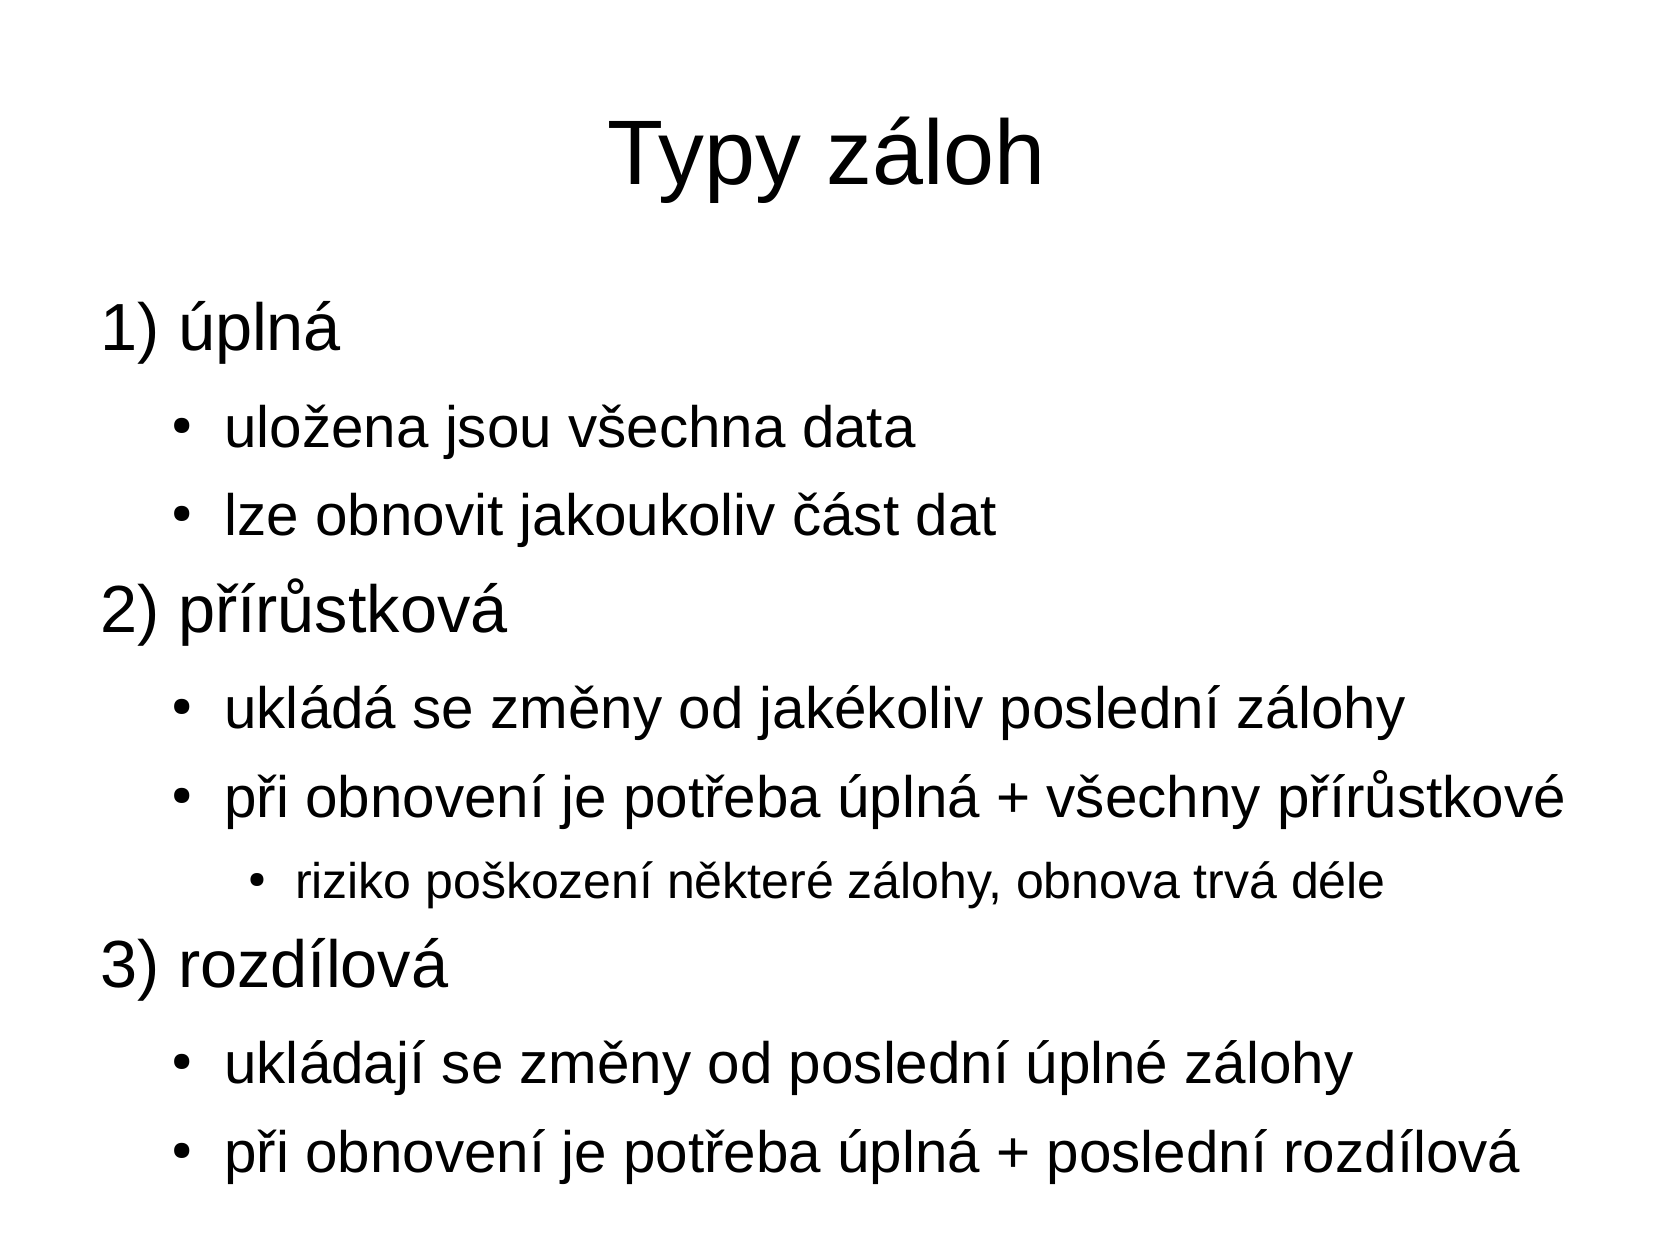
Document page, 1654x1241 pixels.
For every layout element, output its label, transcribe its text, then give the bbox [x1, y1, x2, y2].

title Typy záloh [82, 49, 1571, 257]
list úplná uložena jsou všechna data lze obnovit jakoukoliv část dat přírůstková ukládá se změny od jakékoliv poslední zálohy při obnovení je potřeba úplná + všechny přírůstkové riziko poškození některé zálohy, obnova trvá déle rozdílová ukládají se změny od poslední úplné zálohy při obnovení je potřeba úplná + poslední rozdílová [82, 290, 1571, 1185]
